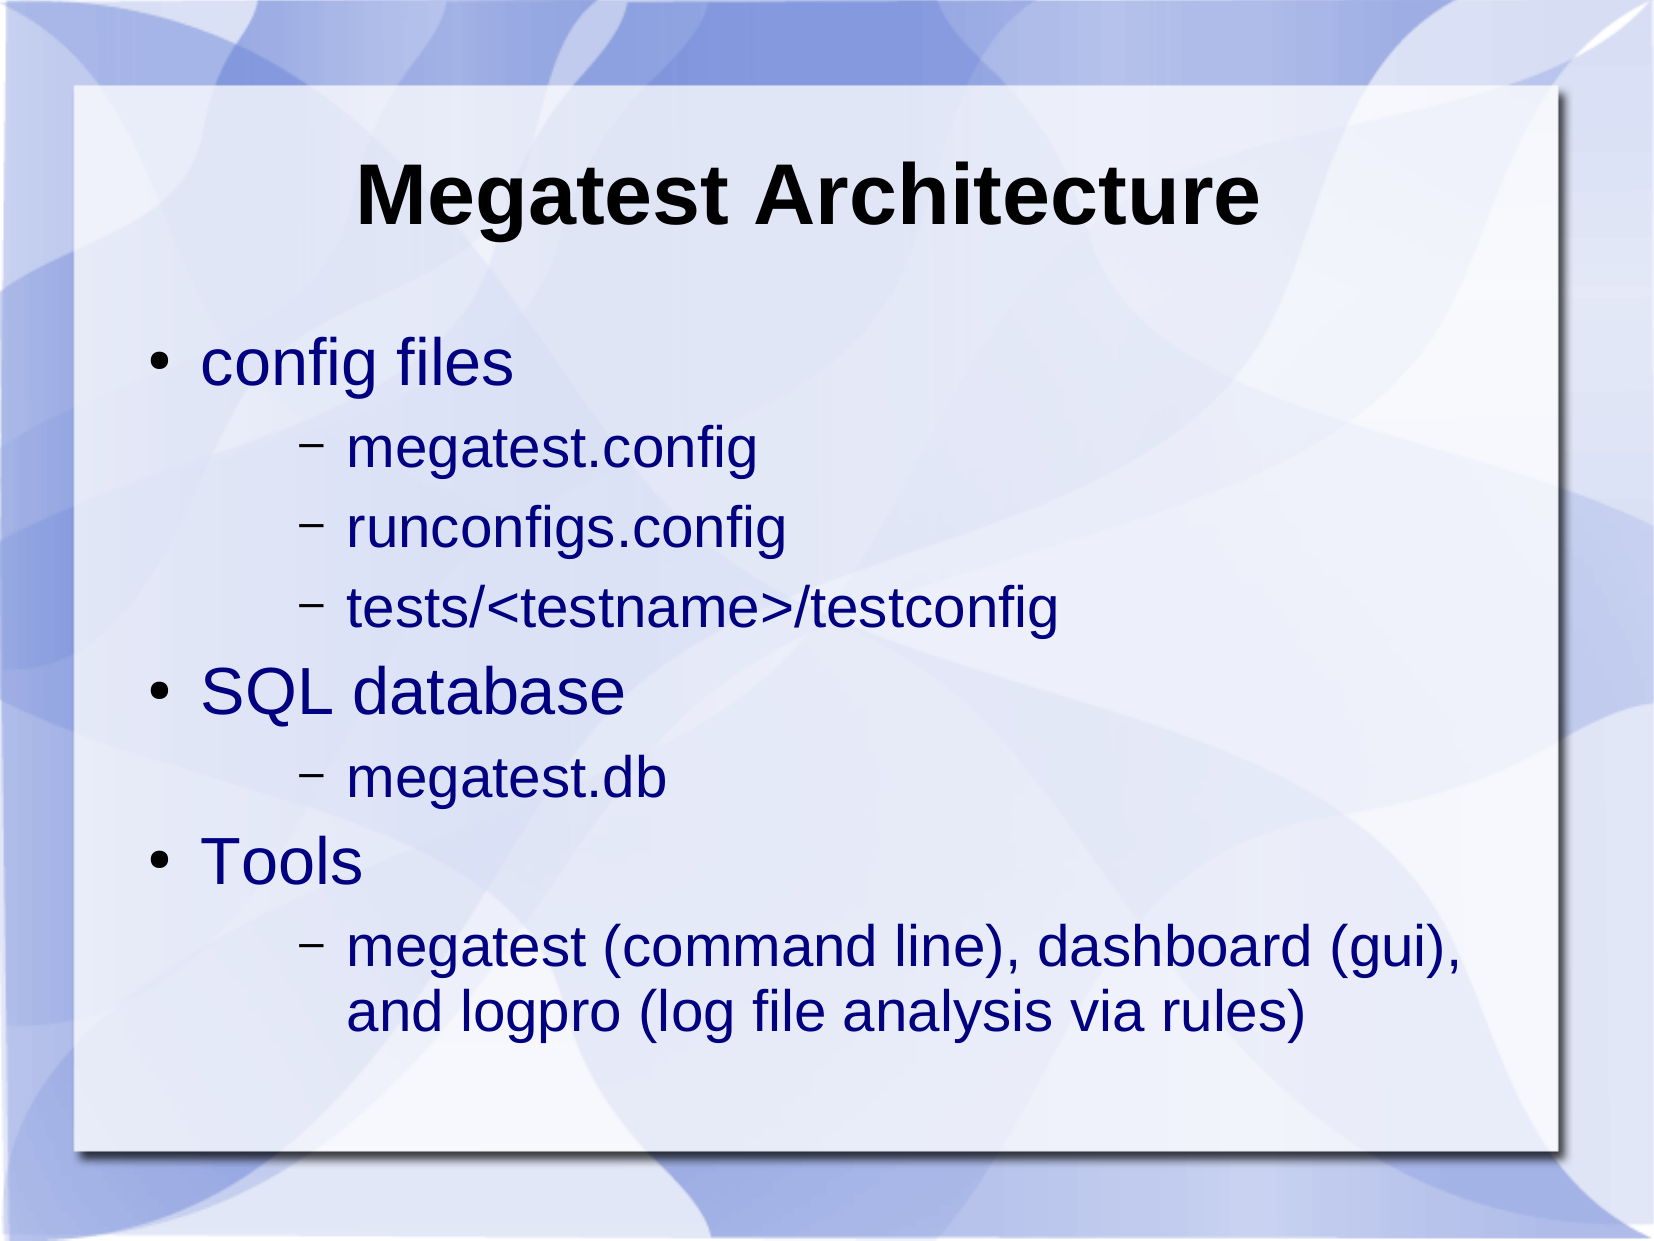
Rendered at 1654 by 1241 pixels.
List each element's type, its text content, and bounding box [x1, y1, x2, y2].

title Megatest Architecture [82, 90, 1536, 298]
picture [0, 0, 1654, 1241]
list config files megatest.config runconfigs.config tests/<testname>/testconfig SQL database megatest.db Tools megatest (command line), dashboard (gui), and logpro (log file analysis via rules) [129, 324, 1489, 1045]
